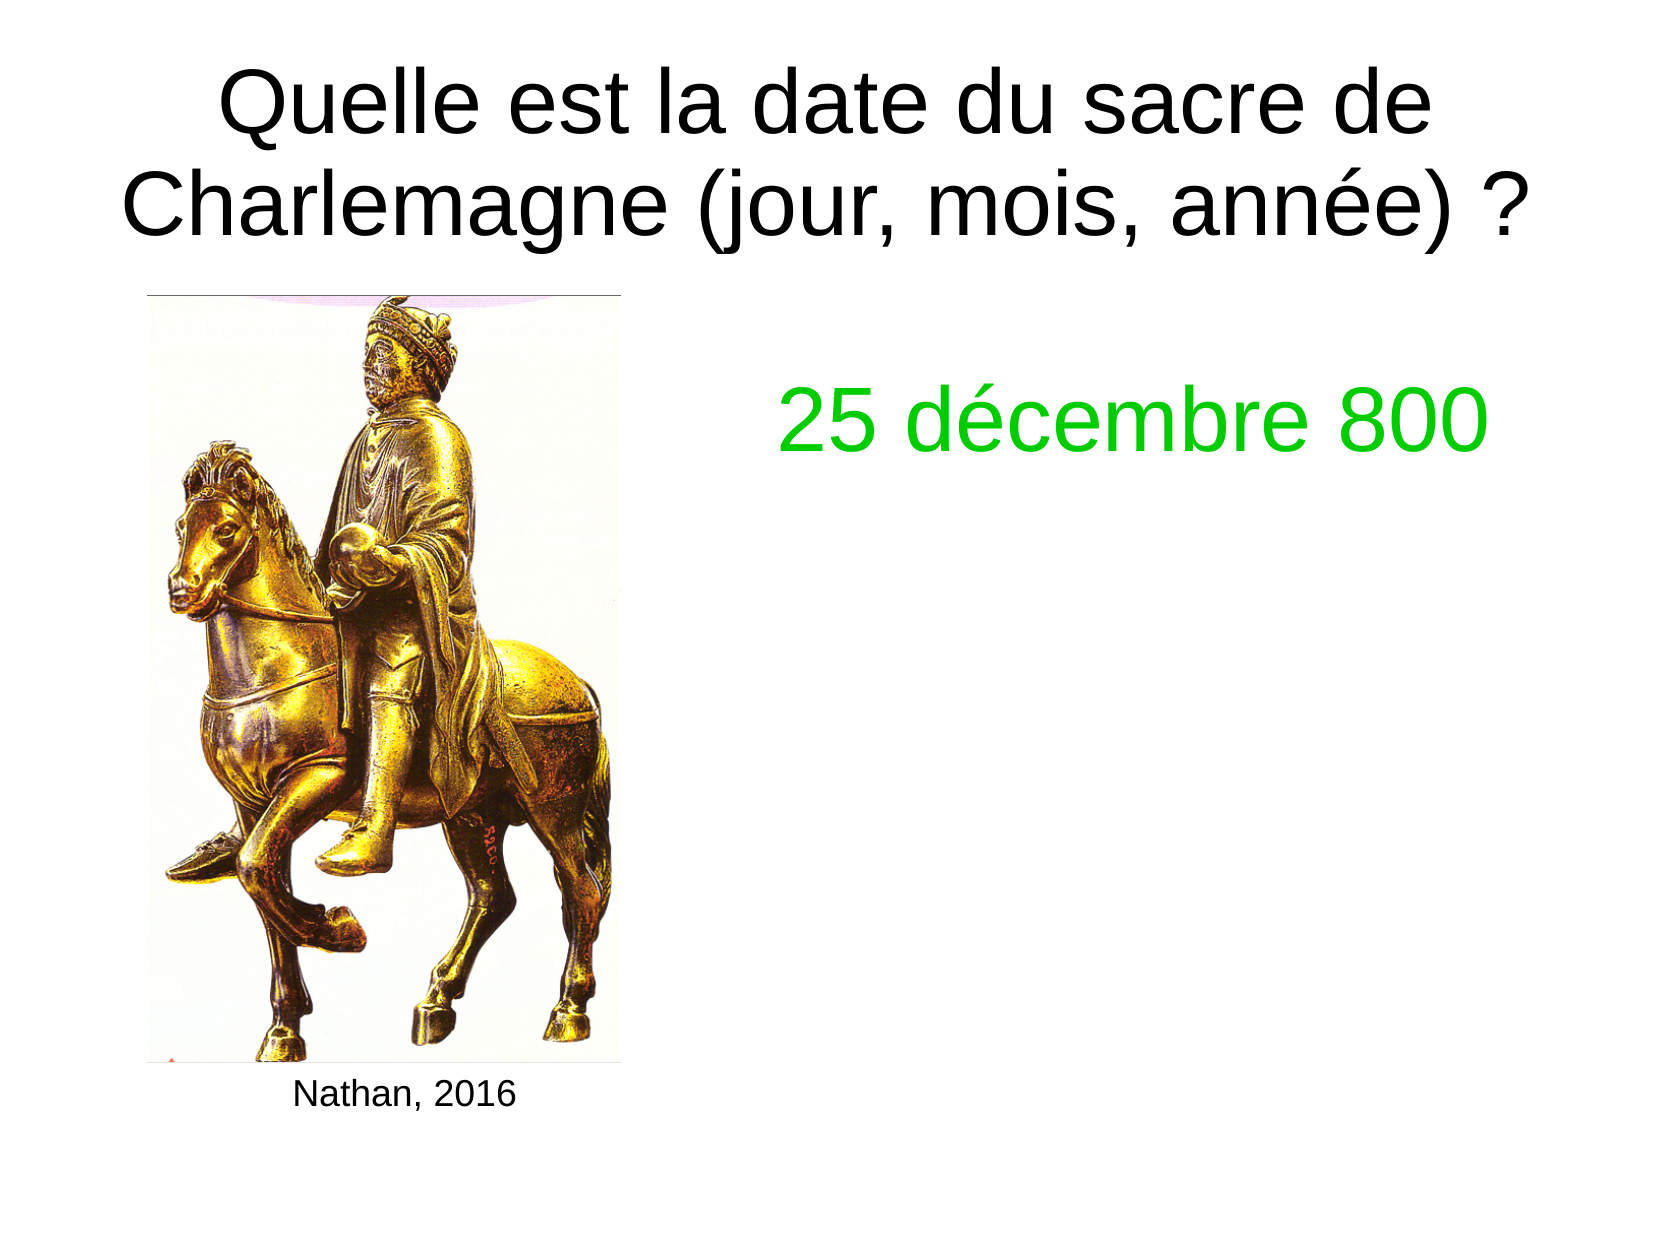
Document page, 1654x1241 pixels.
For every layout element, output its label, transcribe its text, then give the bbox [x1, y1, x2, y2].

title 25 décembre 800 [702, 316, 1565, 524]
text_box Nathan, 2016 [147, 1065, 532, 1123]
title Quelle est la date du sacre de Charlemagne (jour, mois, année) ? [82, 49, 1571, 257]
picture [147, 295, 621, 1063]
